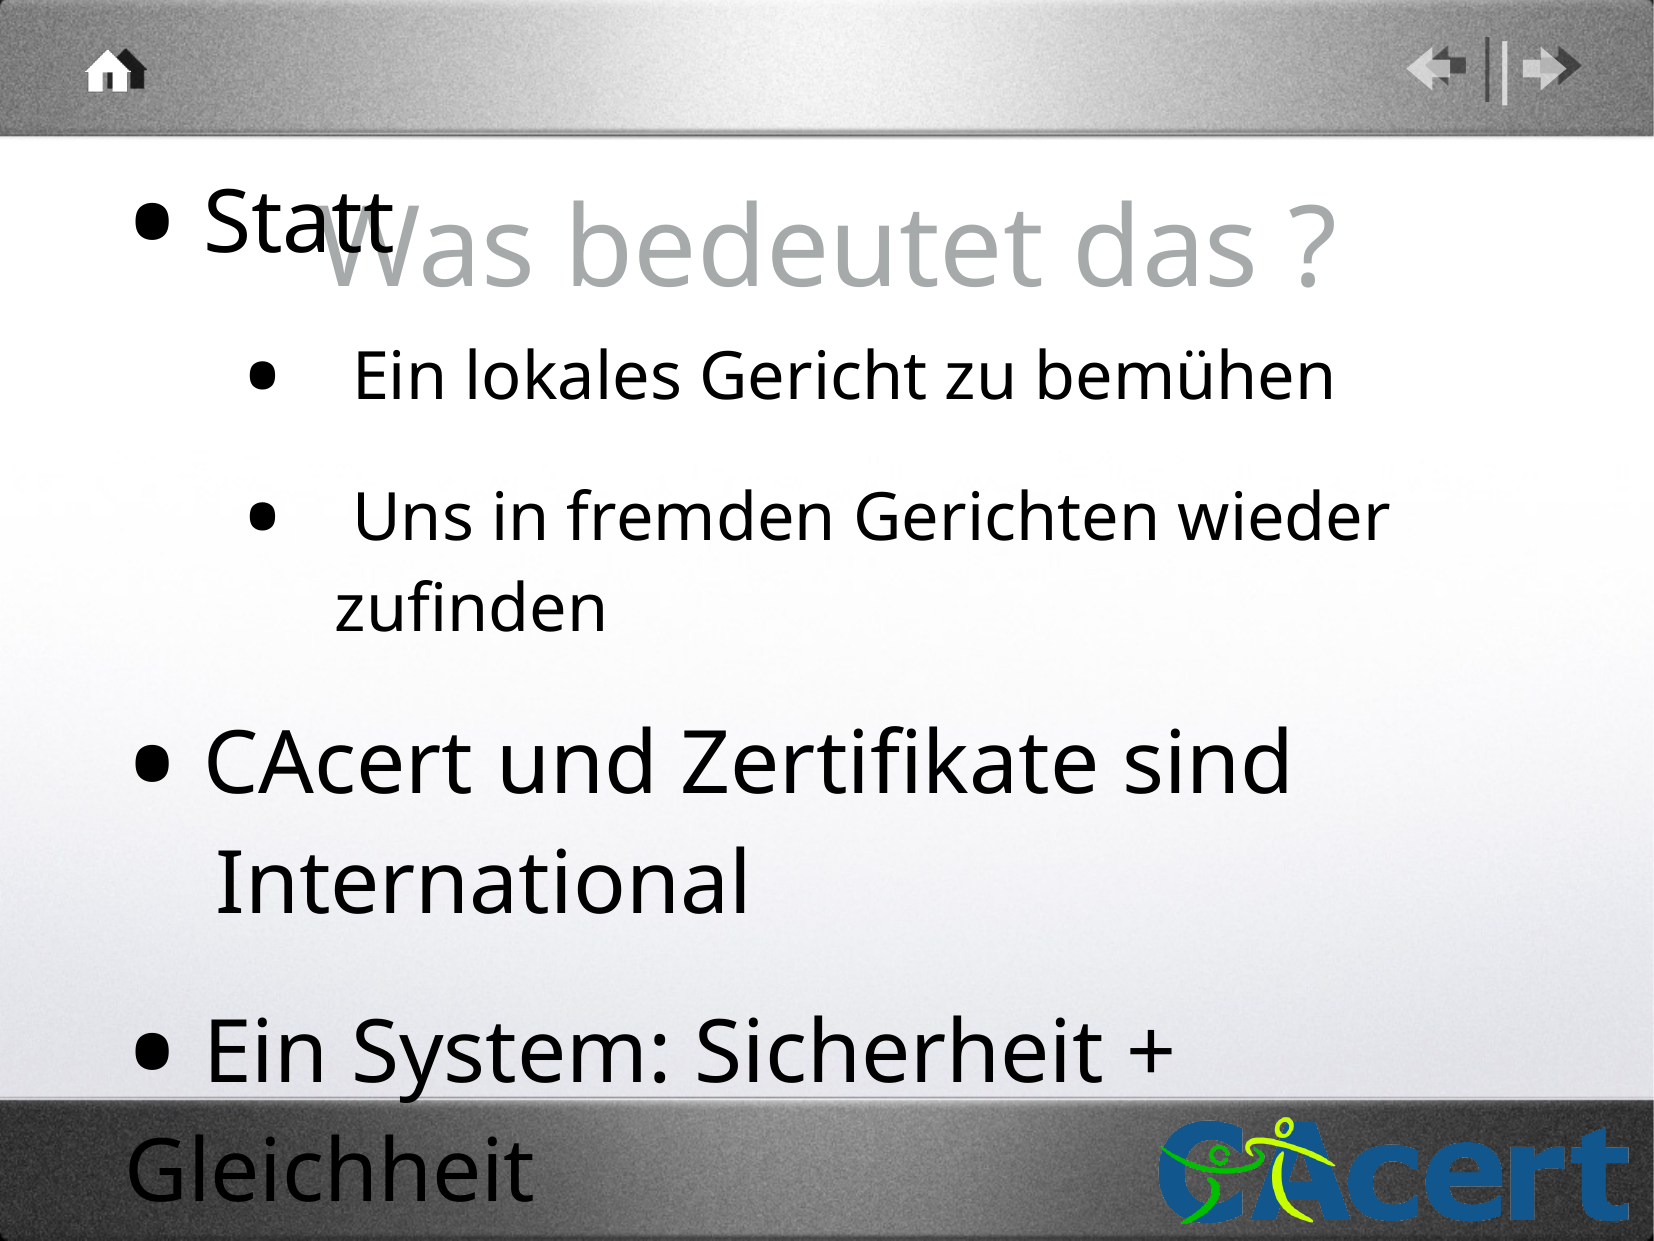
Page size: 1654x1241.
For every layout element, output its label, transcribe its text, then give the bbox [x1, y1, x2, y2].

title Was bedeutet das ? [161, 143, 1493, 343]
picture [0, 0, 1654, 1241]
list Statt Ein lokales Gericht zu bemühen Uns in fremden Gerichten wieder zufinden CAcert und Zertifikate sind International Ein System: Sicherheit + Gleichheit [116, 265, 1447, 1121]
